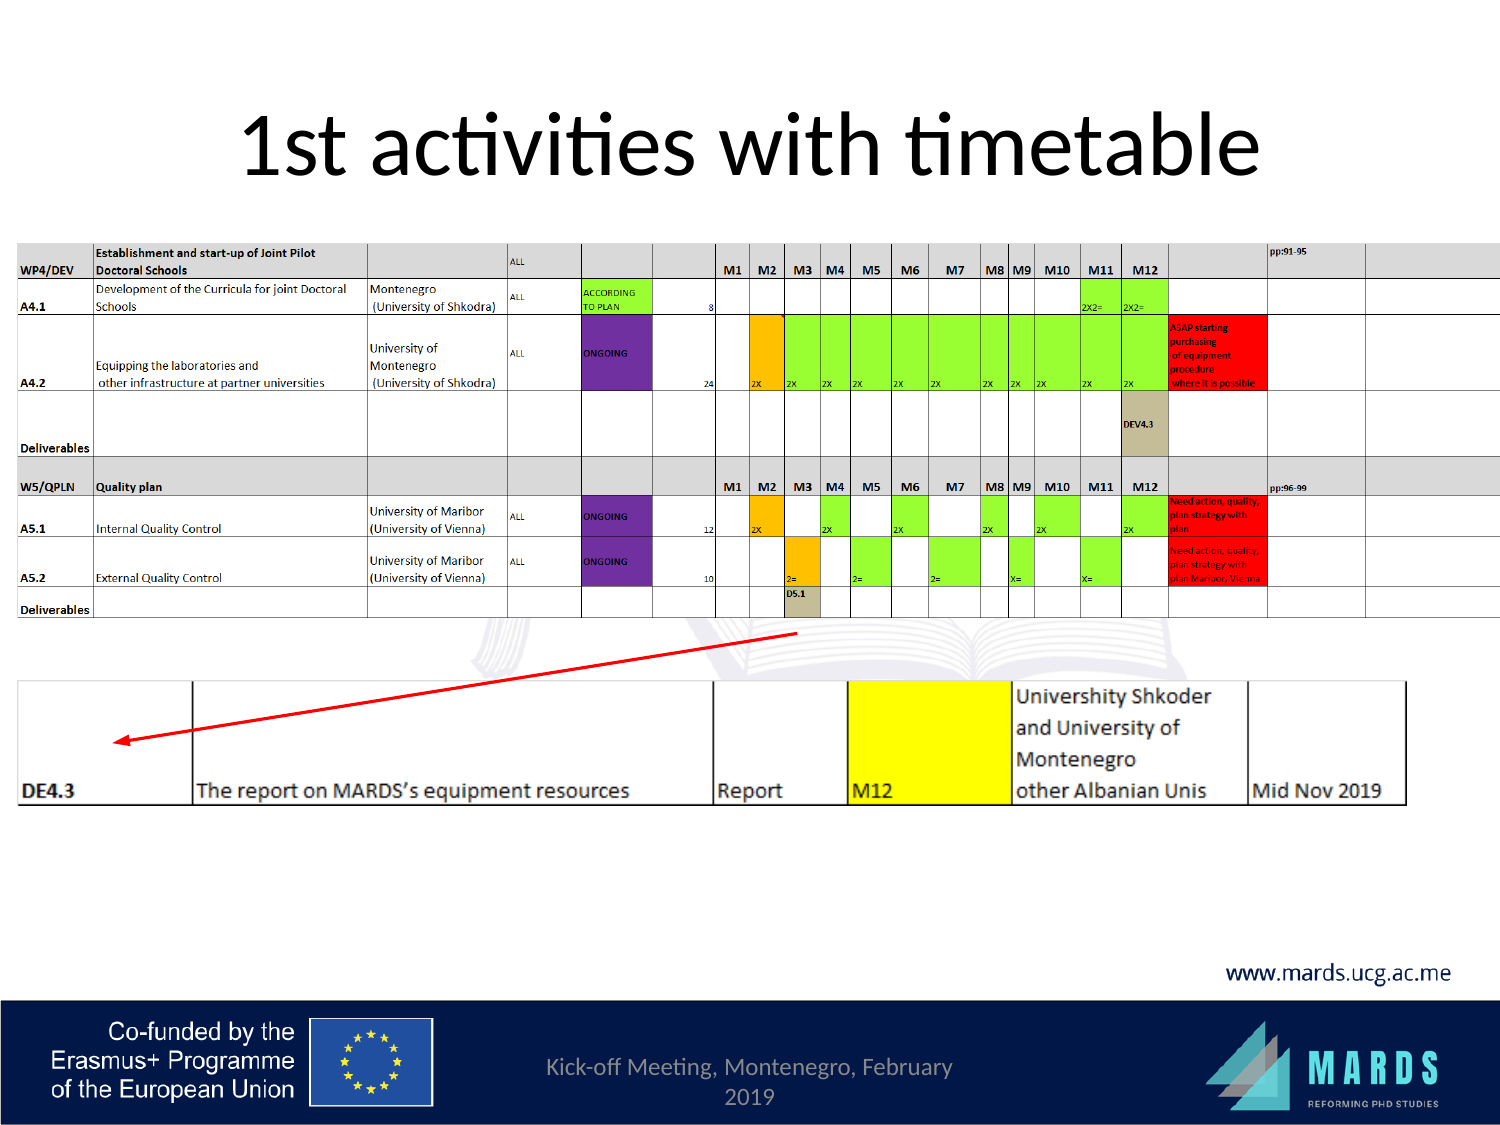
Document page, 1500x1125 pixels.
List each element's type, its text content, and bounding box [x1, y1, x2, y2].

picture [17, 680, 1407, 806]
text_box Kick-off Meeting, Montenegro, February 2019 [512, 1042, 988, 1103]
title 1st activities with timetable [75, 45, 1426, 233]
picture [17, 243, 1500, 618]
